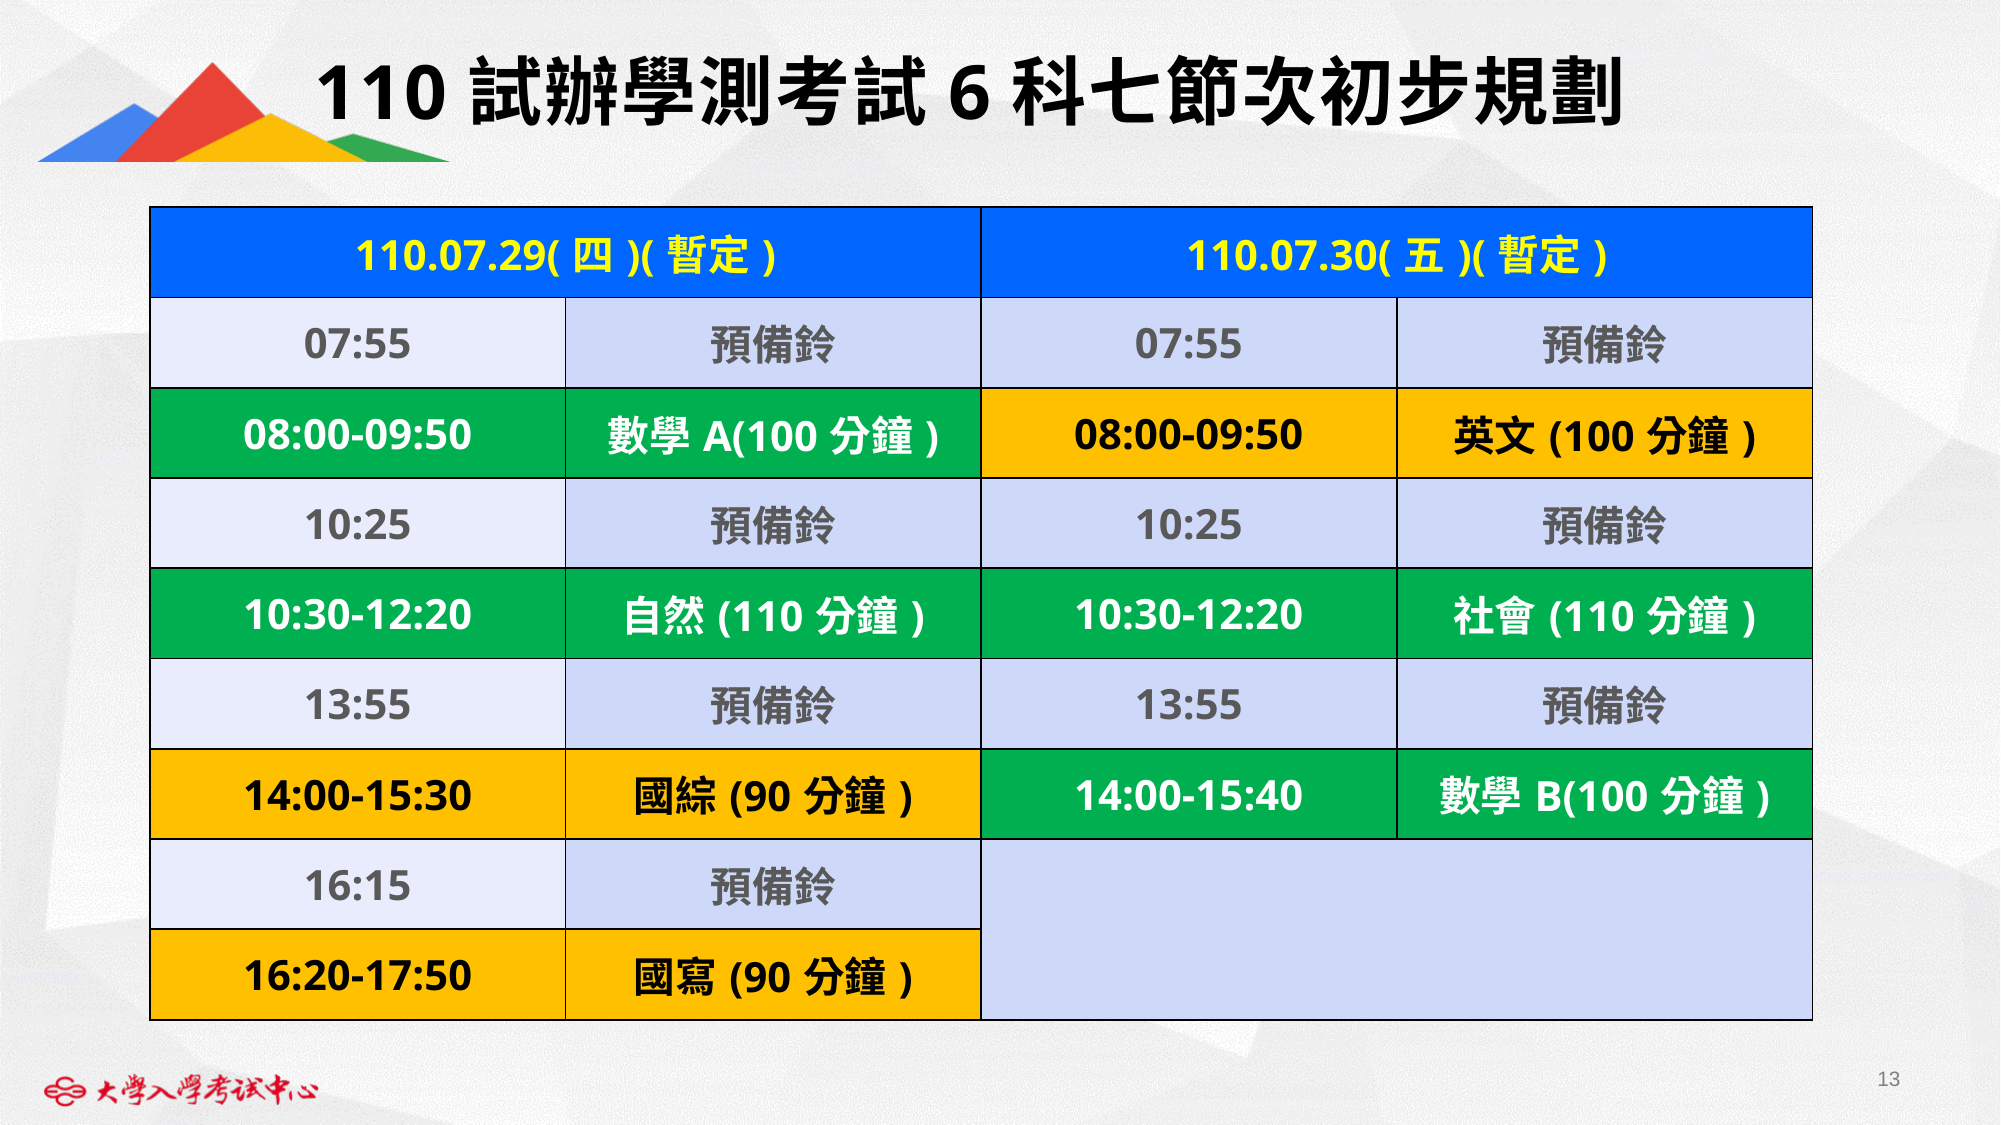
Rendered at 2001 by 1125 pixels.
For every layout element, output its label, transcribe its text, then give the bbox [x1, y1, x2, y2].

table_cell 預備鈴 [566, 298, 980, 387]
table_cell 07:55 [151, 298, 565, 387]
table_cell 預備鈴 [566, 659, 980, 748]
table_cell 國寫(90分鐘) [566, 930, 980, 1019]
table_cell 14:00-15:40 [982, 750, 1396, 838]
table_header 110.07.30(五)(暫定) [982, 208, 1812, 297]
table_cell 10:25 [982, 479, 1396, 567]
table_cell [982, 840, 1812, 1019]
table_cell 10:30-12:20 [151, 569, 565, 658]
table_header 110.07.29(四)(暫定) [151, 208, 980, 297]
table_cell 預備鈴 [566, 840, 980, 928]
table_cell 13:55 [982, 659, 1396, 748]
table_cell 預備鈴 [1398, 298, 1812, 387]
picture [0, 0, 2001, 1125]
table_cell 預備鈴 [1398, 479, 1812, 567]
table_cell 國綜(90分鐘) [566, 750, 980, 838]
table_cell 10:30-12:20 [982, 569, 1396, 658]
table_cell 14:00-15:30 [151, 750, 565, 838]
table_cell 自然(110分鐘) [566, 569, 980, 658]
text_box 110試辦學測考試6科七節次初步規劃 [299, 37, 1738, 143]
table_cell 英文(100分鐘) [1398, 389, 1812, 477]
table_cell 07:55 [982, 298, 1396, 387]
table_cell 10:25 [151, 479, 565, 567]
table_cell 13:55 [151, 659, 565, 748]
table_cell 數學A(100分鐘) [566, 389, 980, 477]
table_cell 社會(110分鐘) [1398, 569, 1812, 658]
table_cell 16:20-17:50 [151, 930, 565, 1019]
table_cell 預備鈴 [1398, 659, 1812, 748]
table_cell 數學B(100分鐘) [1398, 750, 1812, 838]
table_cell 08:00-09:50 [151, 389, 565, 477]
table_cell 08:00-09:50 [982, 389, 1396, 477]
slide_number <編號> [1862, 1058, 1950, 1119]
table_cell 預備鈴 [566, 479, 980, 567]
table_cell 16:15 [151, 840, 565, 928]
